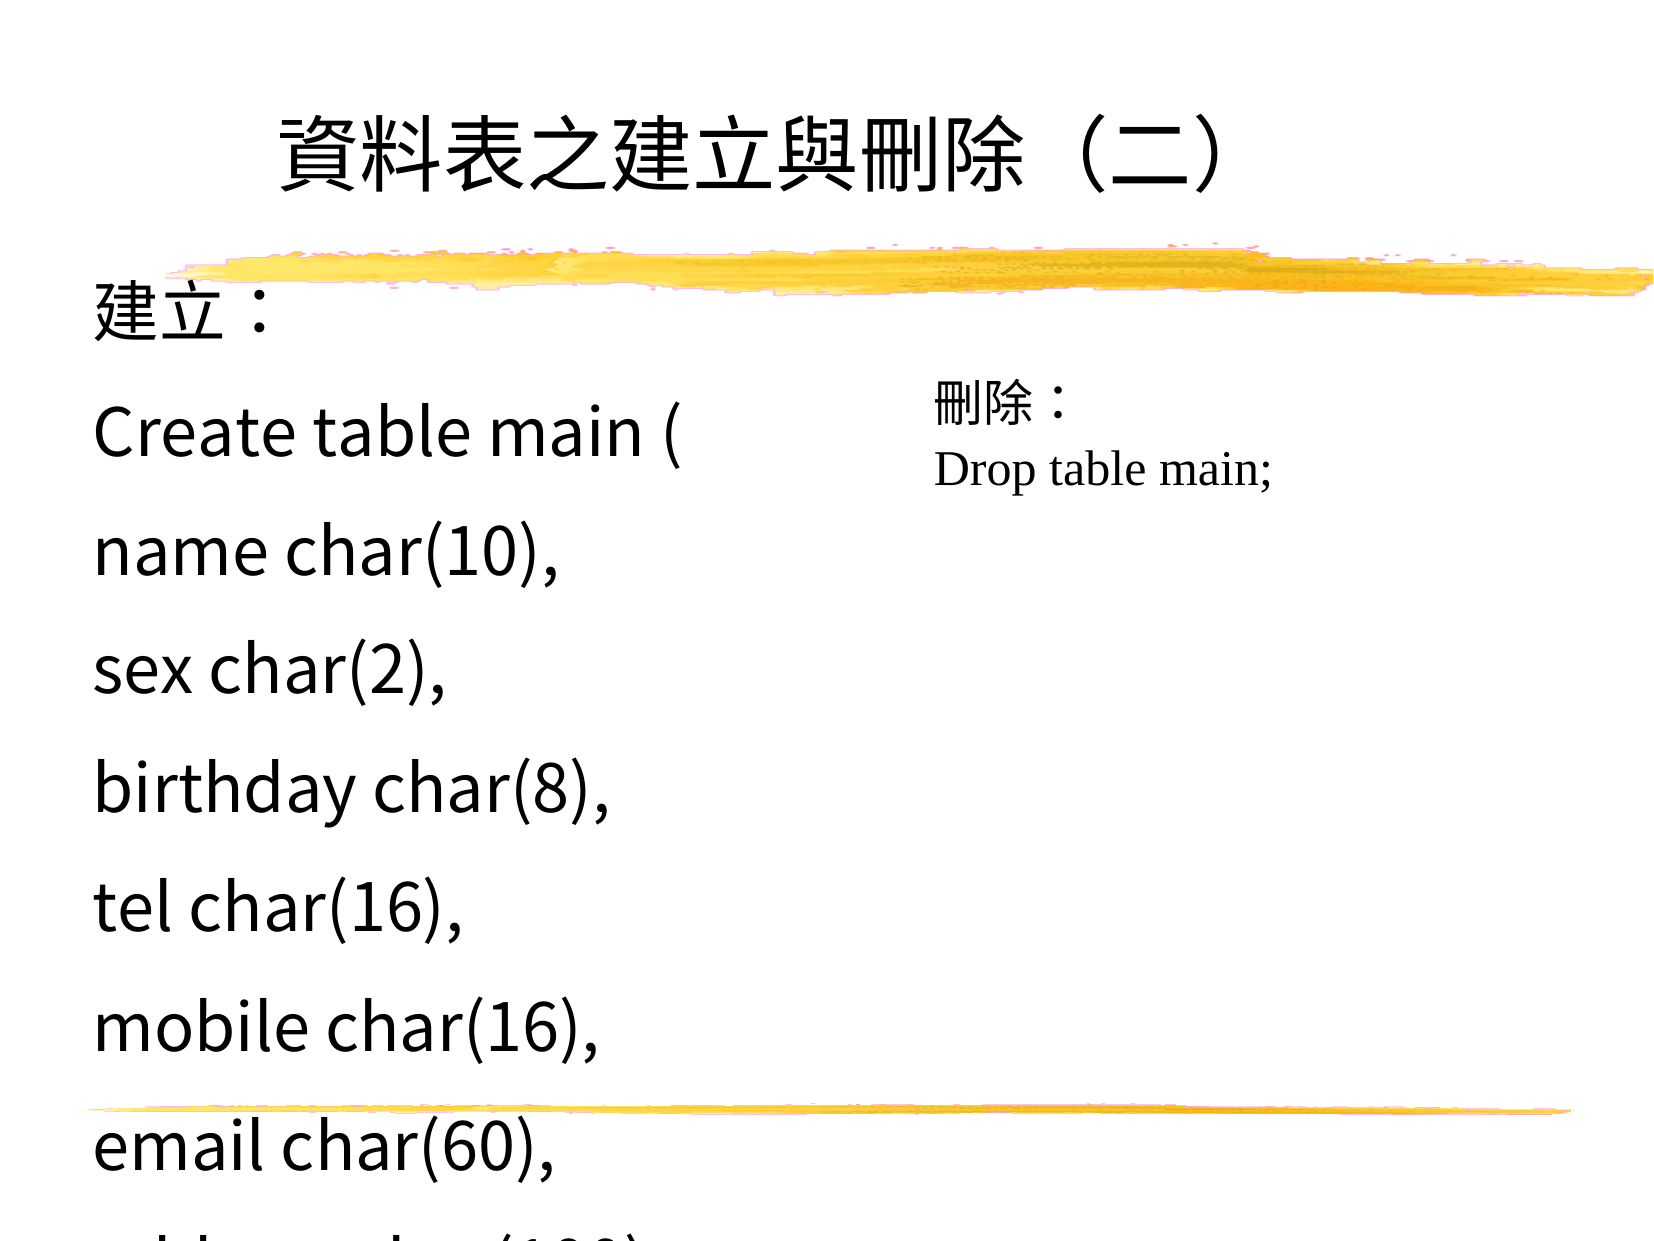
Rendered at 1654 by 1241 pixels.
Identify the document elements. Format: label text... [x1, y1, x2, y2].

title 資料表之建立與刪除（二） [73, 39, 1479, 249]
picture [165, 237, 1654, 308]
picture [796, 1102, 1571, 1117]
text_box 刪除： Drop table main; [934, 357, 1274, 470]
picture [82, 1102, 92, 1117]
list 建立： Create table main ( name char(10), sex char(2), birthday char(8), tel char(16), mobile char(16), email char(60), address char(100) ); [92, 251, 796, 1130]
